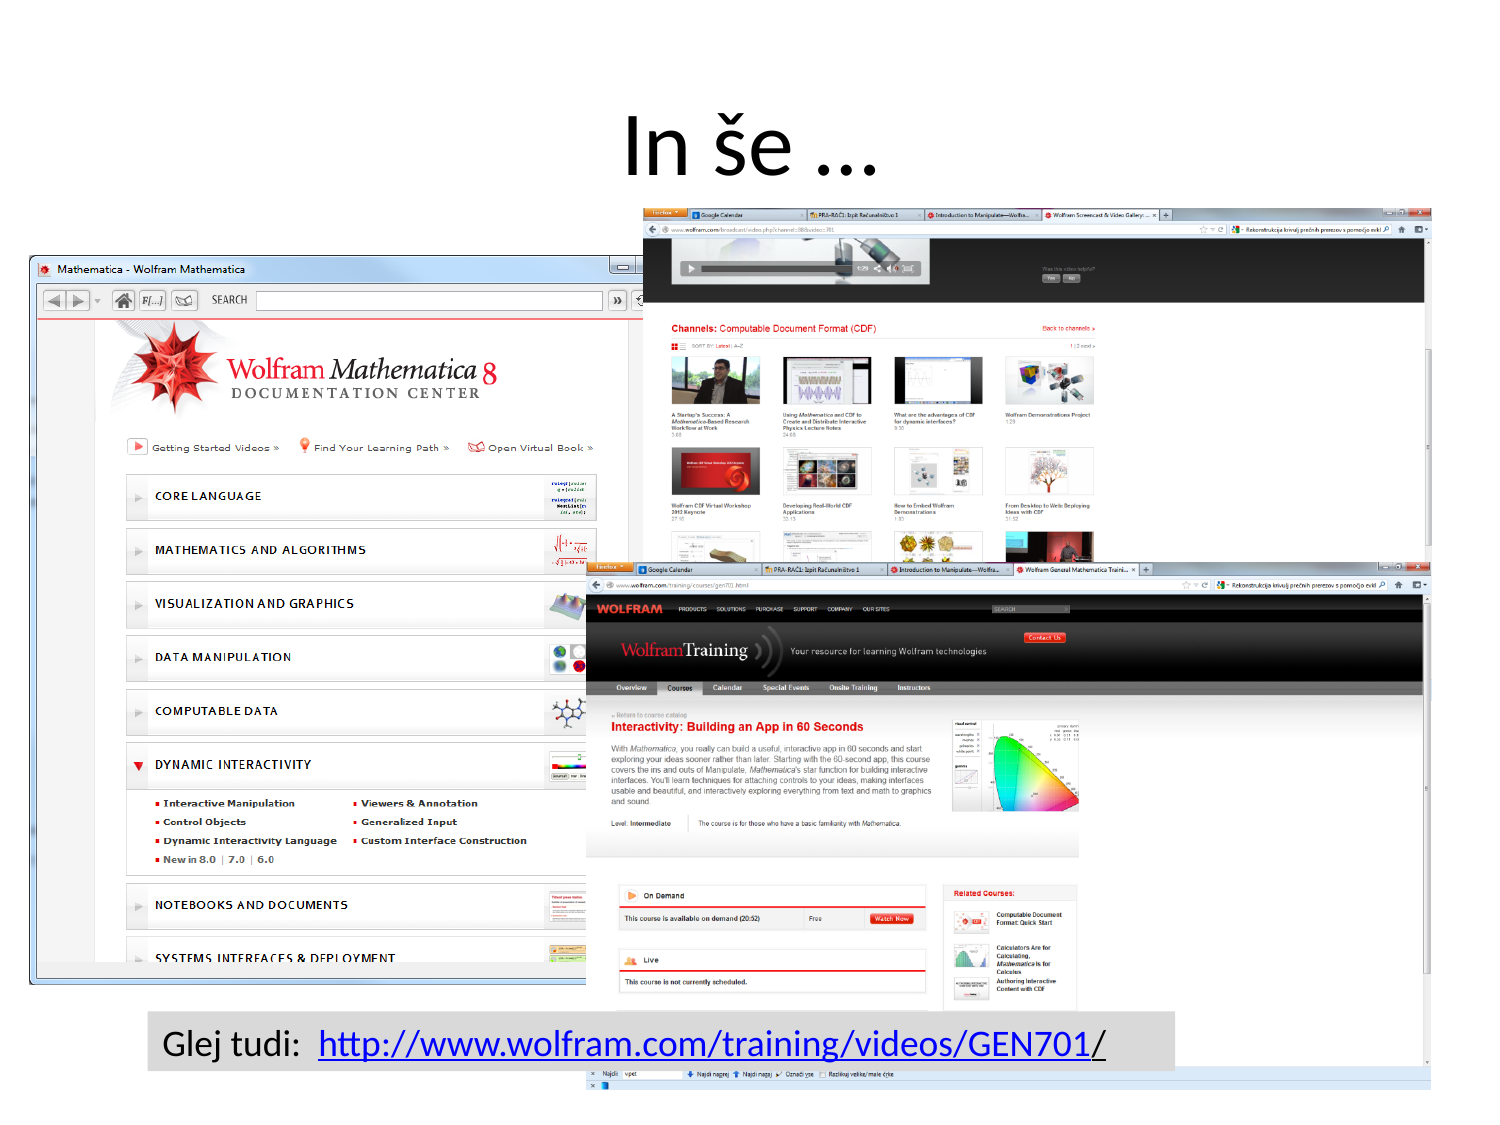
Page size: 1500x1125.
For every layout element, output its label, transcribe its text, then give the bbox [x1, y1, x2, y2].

text_box Glej tudi: http://www.wolfram.com/training/videos/GEN701/ [147, 1011, 1176, 1072]
picture [29, 208, 1432, 1091]
title In še … [75, 45, 1425, 233]
